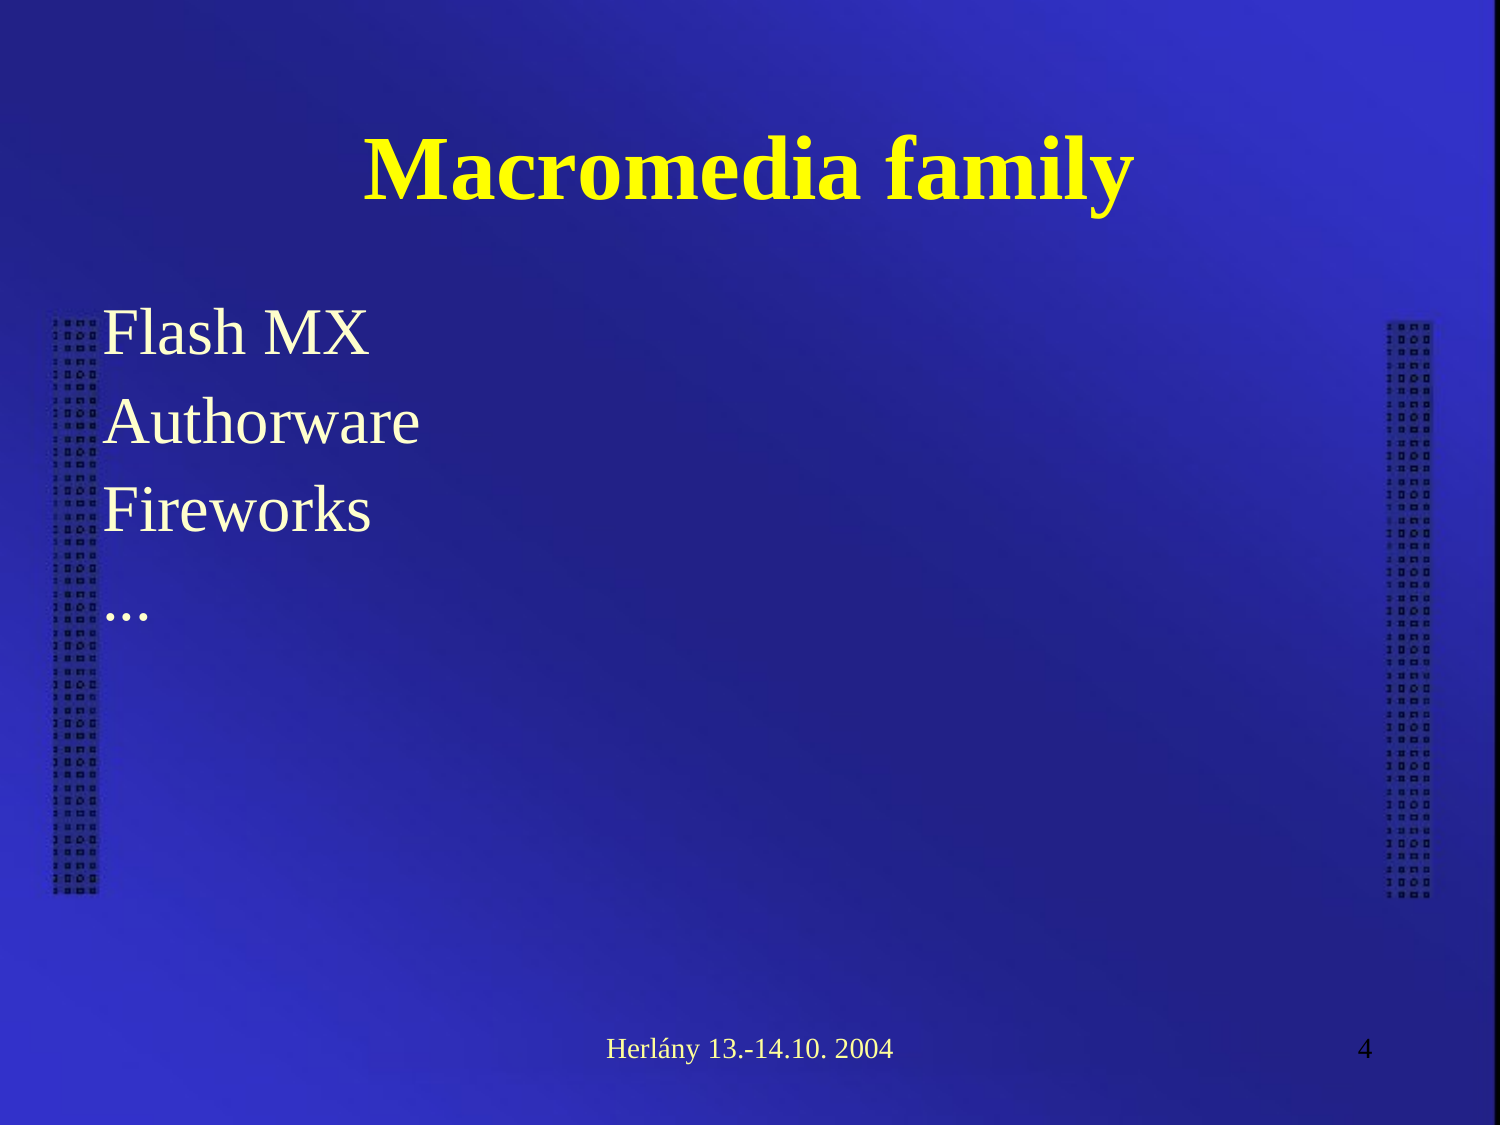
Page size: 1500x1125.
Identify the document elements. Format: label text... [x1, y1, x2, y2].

list Flash MX Authorware Fireworks ... [87, 287, 1438, 988]
title Macromedia family [112, 74, 1388, 263]
text_box 16 [1074, 1024, 1388, 1073]
text_box Herlány 13.-14.10. 2004 [512, 1024, 988, 1073]
picture [0, 0, 1500, 1125]
